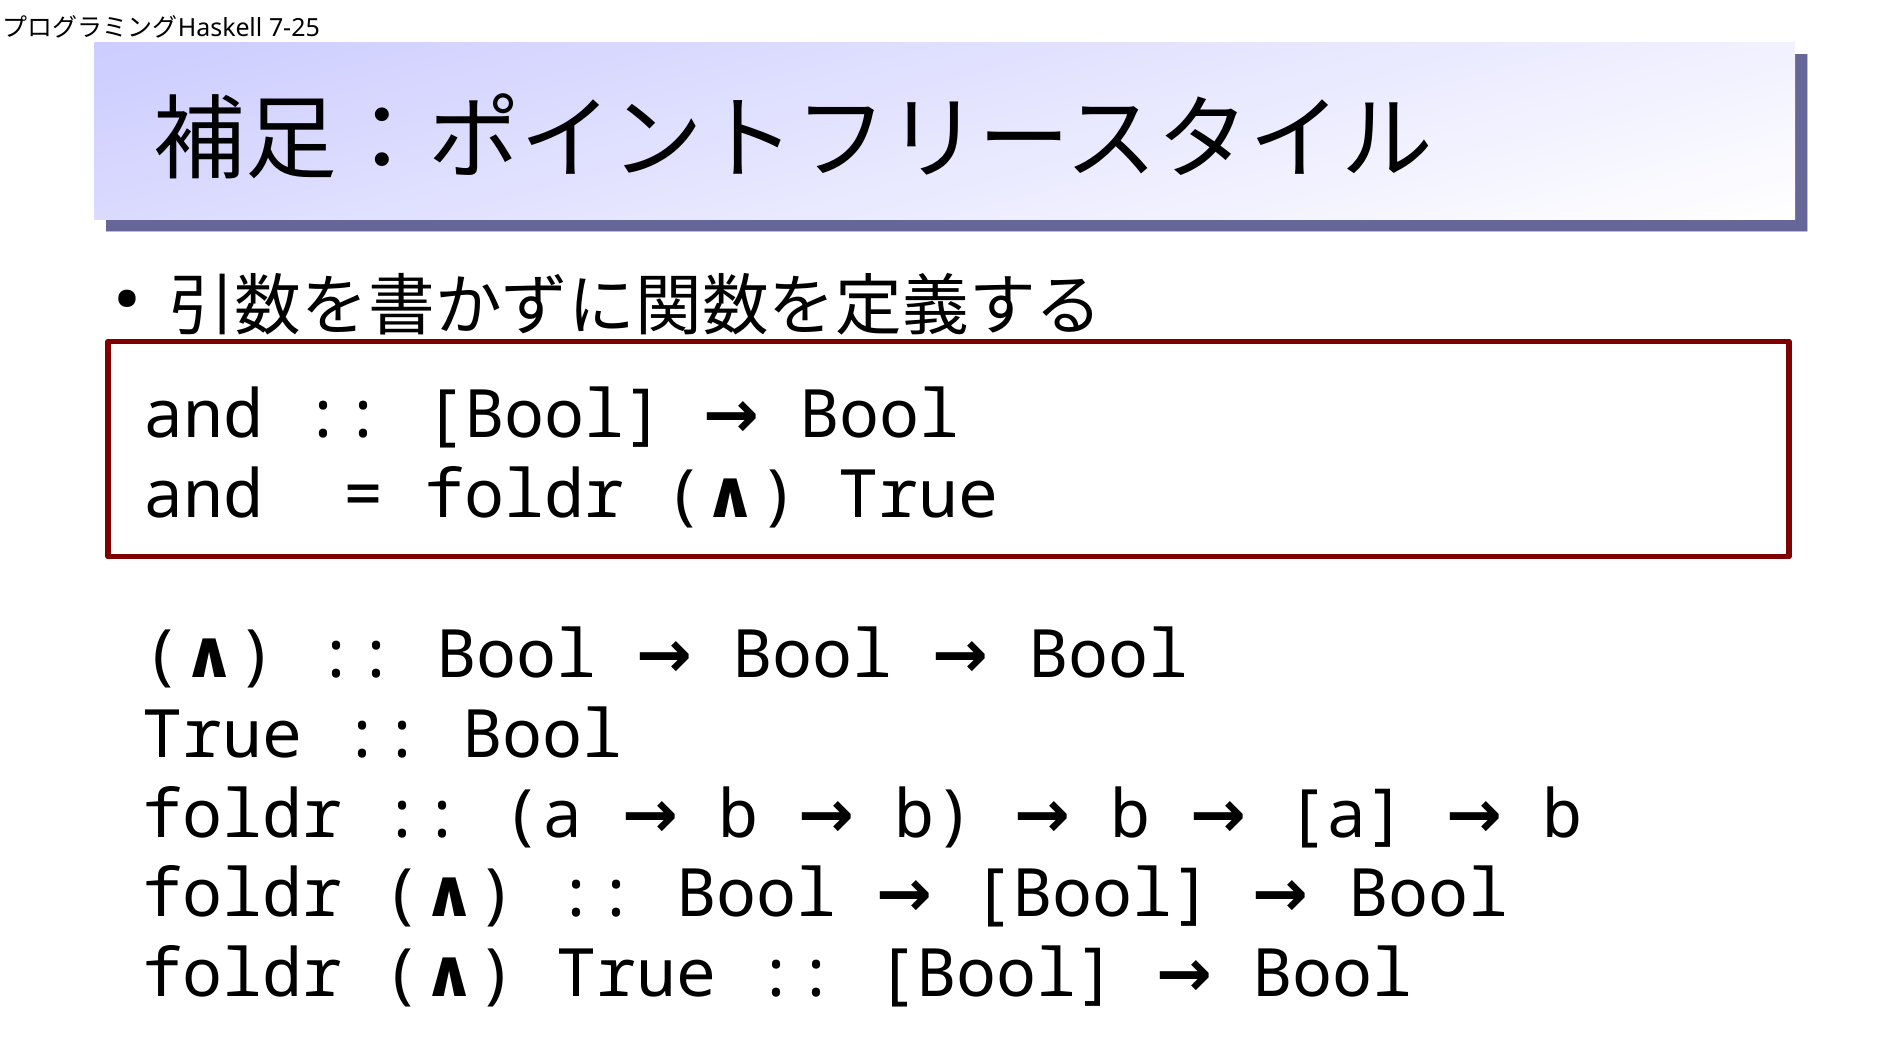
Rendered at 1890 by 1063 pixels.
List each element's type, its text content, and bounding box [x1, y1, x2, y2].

text_box (∧) :: Bool → Bool → Bool True :: Bool foldr :: (a → b → b) → b → [a] → b foldr (∧) :: Bool → [Bool] → Bool foldr (∧) True :: [Bool] → Bool [107, 580, 1789, 1040]
text_box and :: [Bool] → Bool and = foldr (∧) True [108, 341, 1789, 557]
list 引数を書かずに関数を定義する [94, 248, 1796, 322]
title 補足：ポイントフリースタイル [94, 42, 1796, 220]
